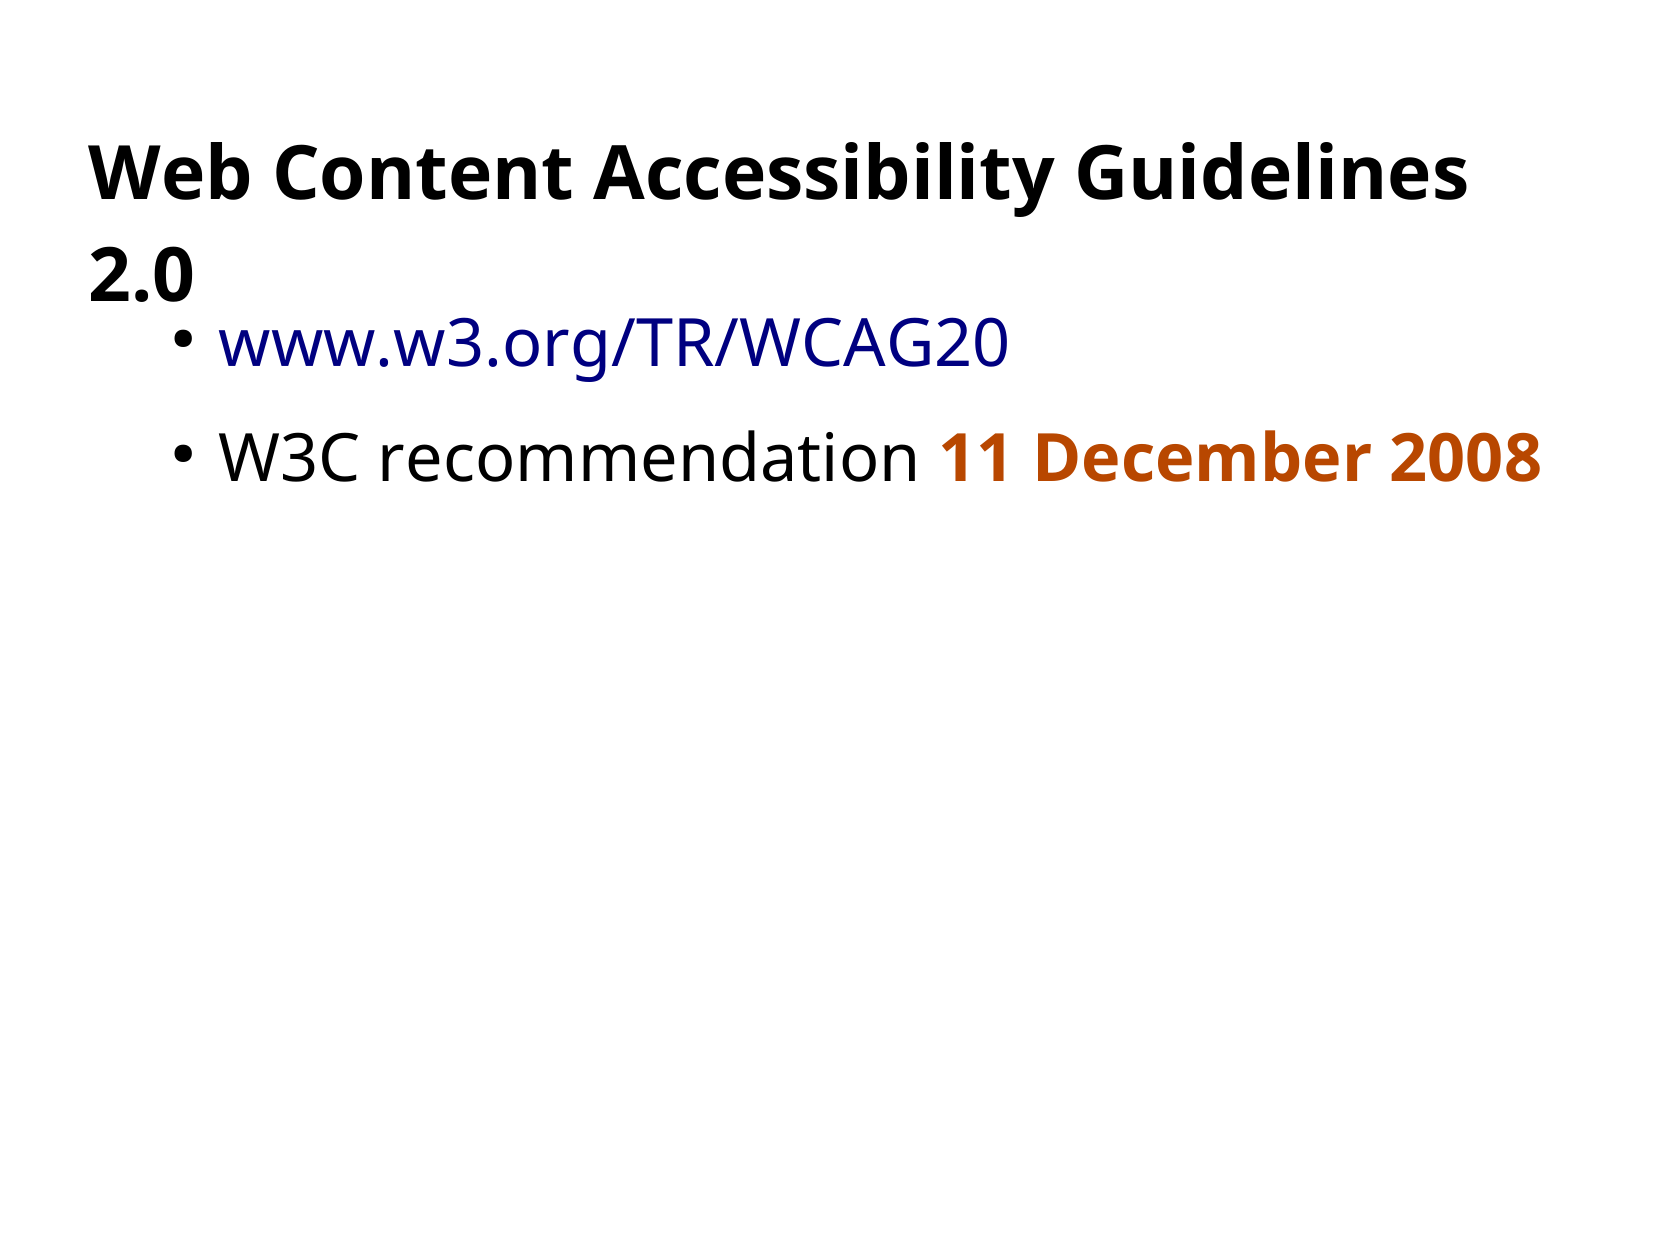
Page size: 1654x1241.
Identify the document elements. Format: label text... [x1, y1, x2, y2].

title Web Content Accessibility Guidelines 2.0 [88, 176, 1565, 267]
list www.w3.org/TR/WCAG20 W3C recommendation 11 December 2008 [88, 295, 1565, 1152]
